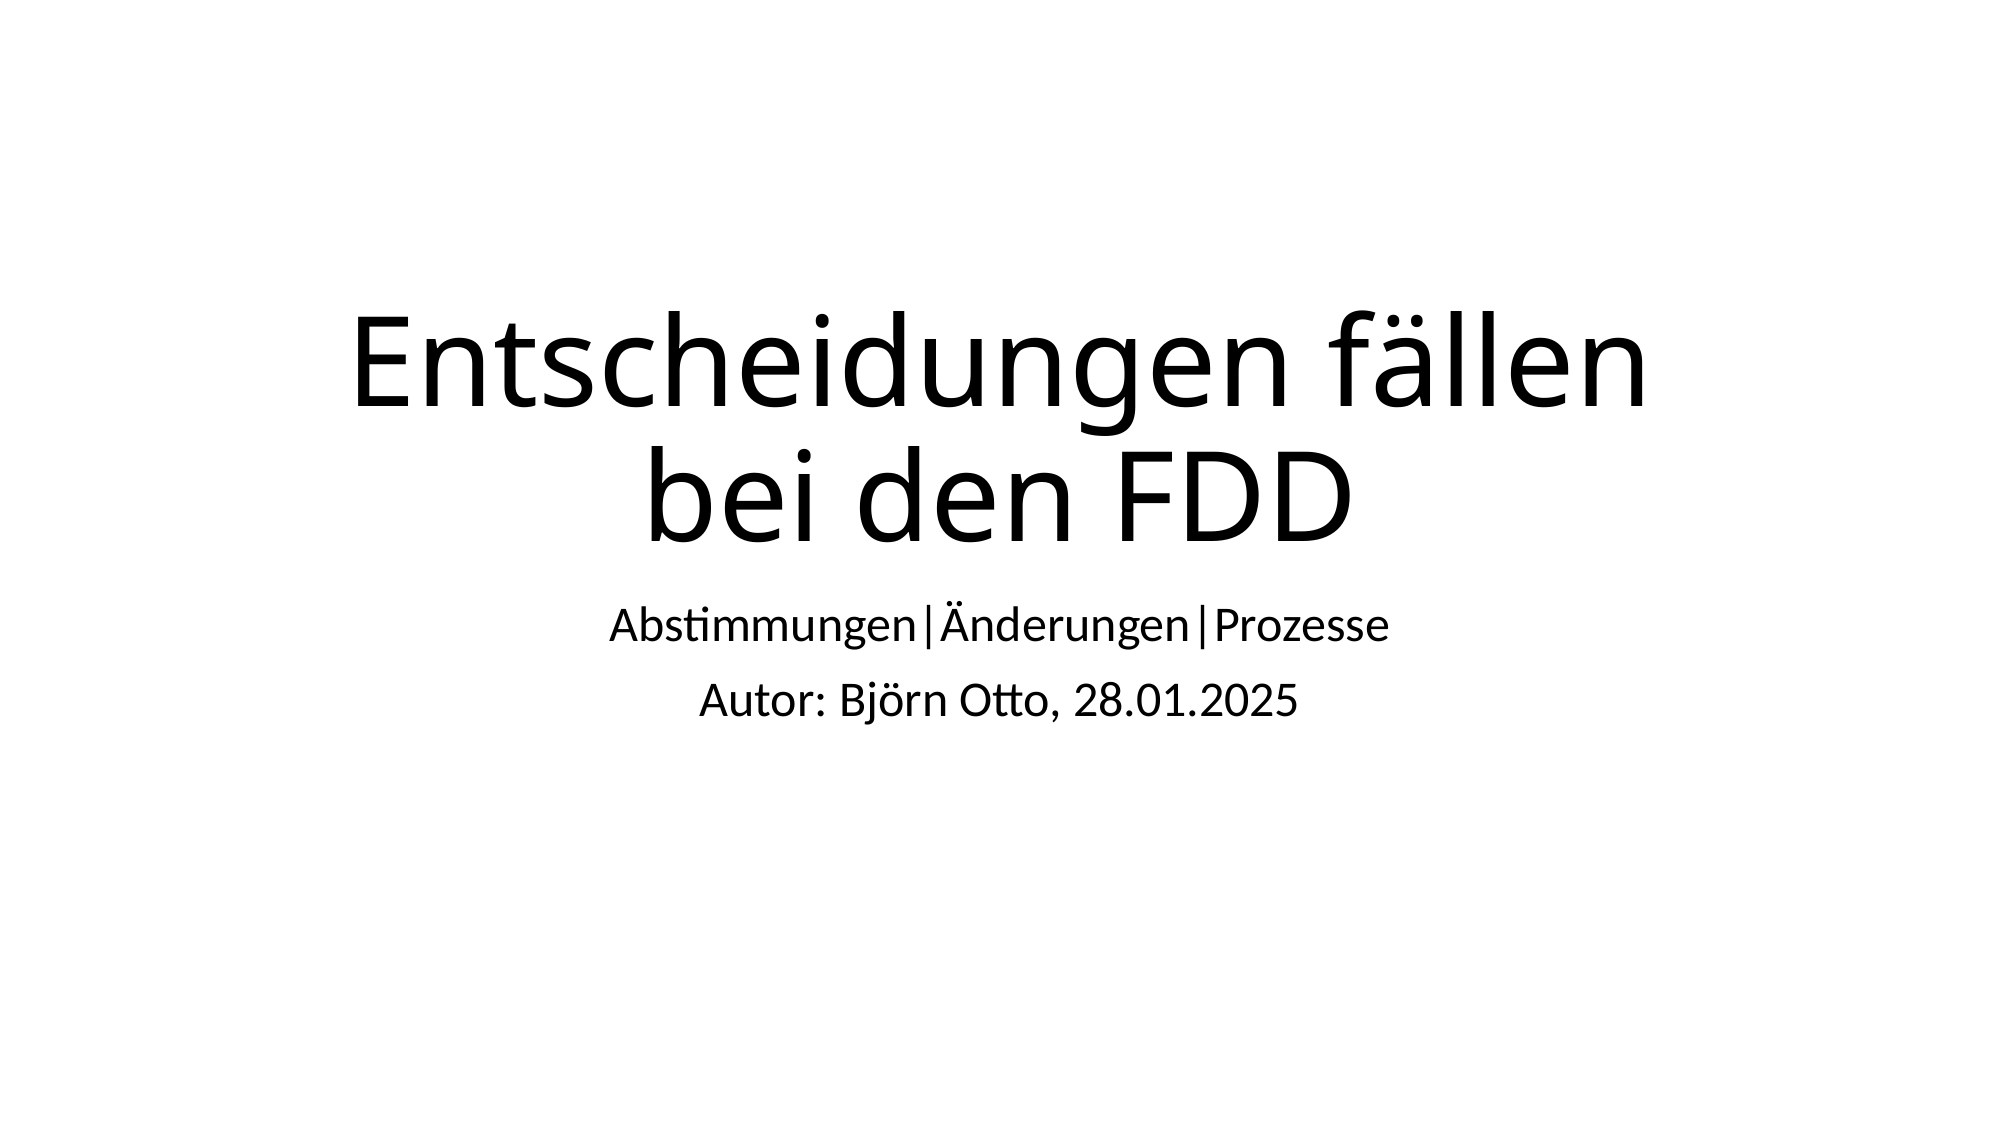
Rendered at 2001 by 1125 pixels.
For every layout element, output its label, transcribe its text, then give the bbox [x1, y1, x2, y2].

subtitle Abstimmungen|Änderungen|Prozesse Autor: Björn Otto, 28.01.2025 [249, 590, 1750, 863]
title Entscheidungen fällen bei den FDD [249, 184, 1750, 576]
